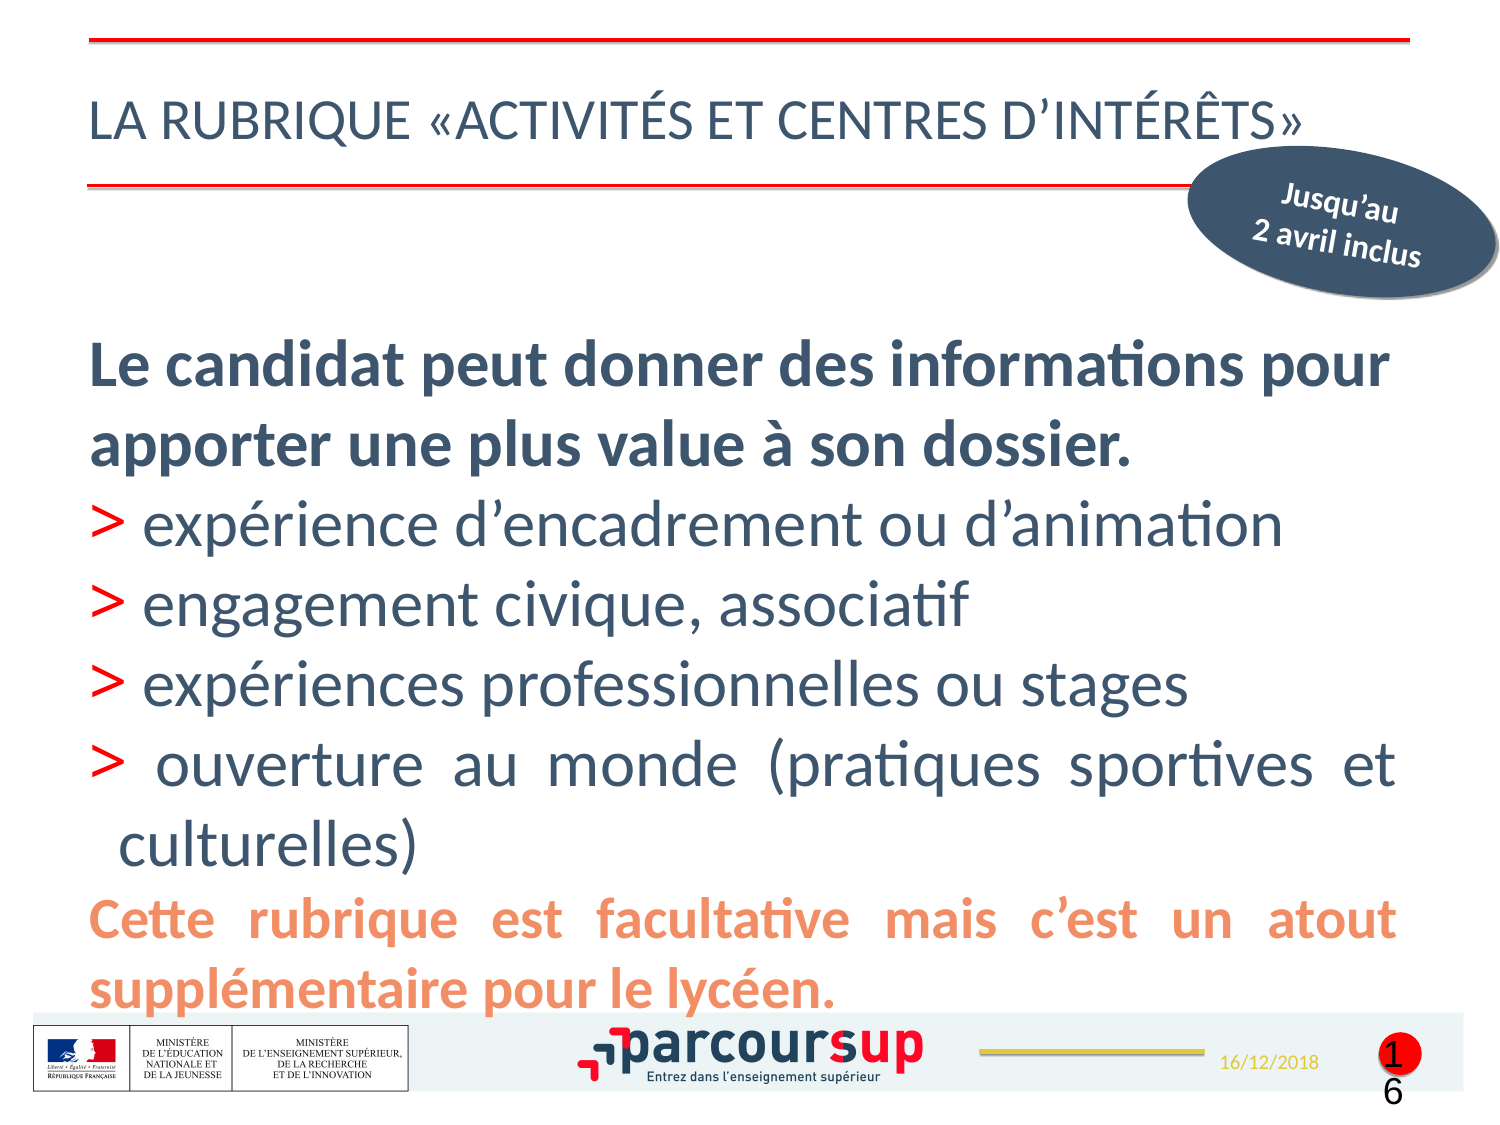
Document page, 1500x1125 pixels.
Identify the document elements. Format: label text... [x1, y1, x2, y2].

picture [0, 0, 1499, 1124]
text_box Le candidat peut donner des informations pour apporter une plus value à son dossier. expérience d’encadrement ou d’animation engagement civique, associatif expériences professionnelles ou stages ouverture au monde (pratiques sportives et culturelles) Cette rubrique est facultative mais c’est un atout supplémentaire pour le lycéen. [74, 312, 1413, 1034]
text_box <numéro> [1368, 1031, 1430, 1074]
text_box Jusqu’au 2 avril inclus [1187, 145, 1496, 298]
text_box LA rubrique «Activités et centres d’intérêts» [74, 48, 1430, 184]
